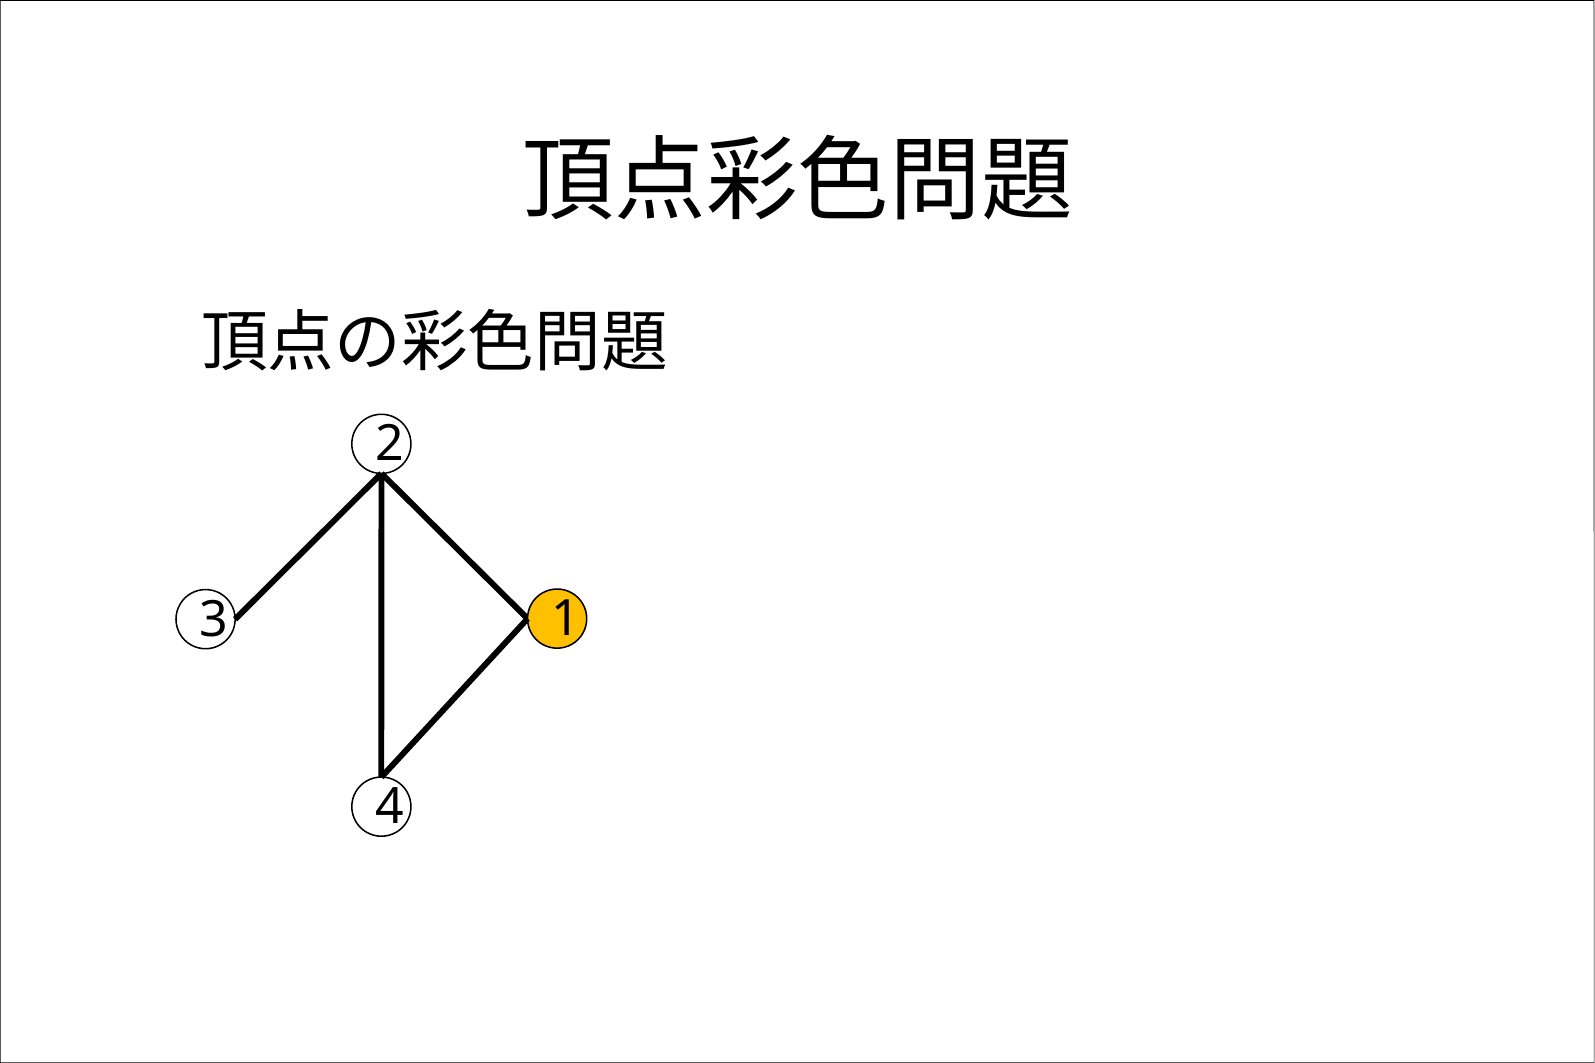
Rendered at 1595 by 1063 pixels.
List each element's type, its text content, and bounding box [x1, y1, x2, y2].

text_box 2 [351, 414, 411, 474]
text_box 1 [527, 589, 587, 649]
text_box 頂点の彩色問題 [117, 295, 1479, 965]
text_box 4 [351, 777, 411, 837]
text_box 3 [175, 589, 236, 649]
text_box 頂点彩色問題 [117, 88, 1479, 266]
